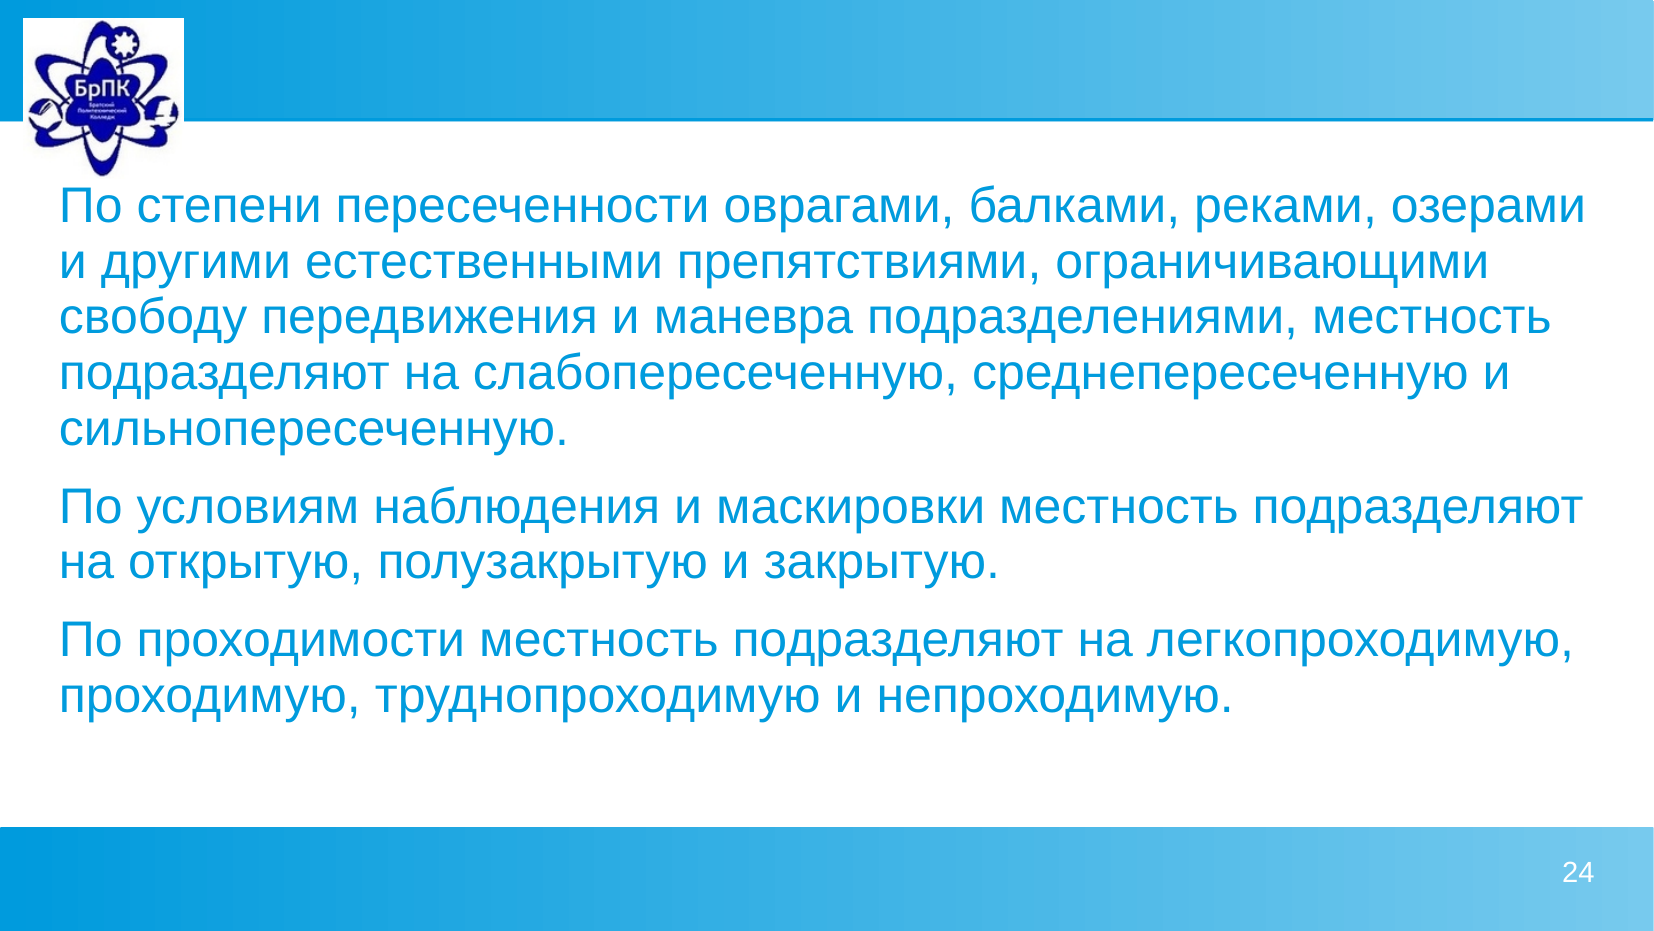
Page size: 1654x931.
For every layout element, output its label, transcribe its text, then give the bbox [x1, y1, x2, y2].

list По степени пересеченности оврагами, балками, реками, озерами и другими естественными препятствиями, ограничивающими свободу передвижения и маневра подразделениями, местность подразделяют на слабопересеченную, среднепересеченную и сильнопересеченную. По условиям наблюдения и маскировки местность подразделяют на открытую, полузакрытую и закрытую. По проходимости местность подразделяют на легкопроходимую, проходимую, труднопроходимую и непроходимую. [59, 177, 1595, 768]
picture [23, 19, 184, 179]
